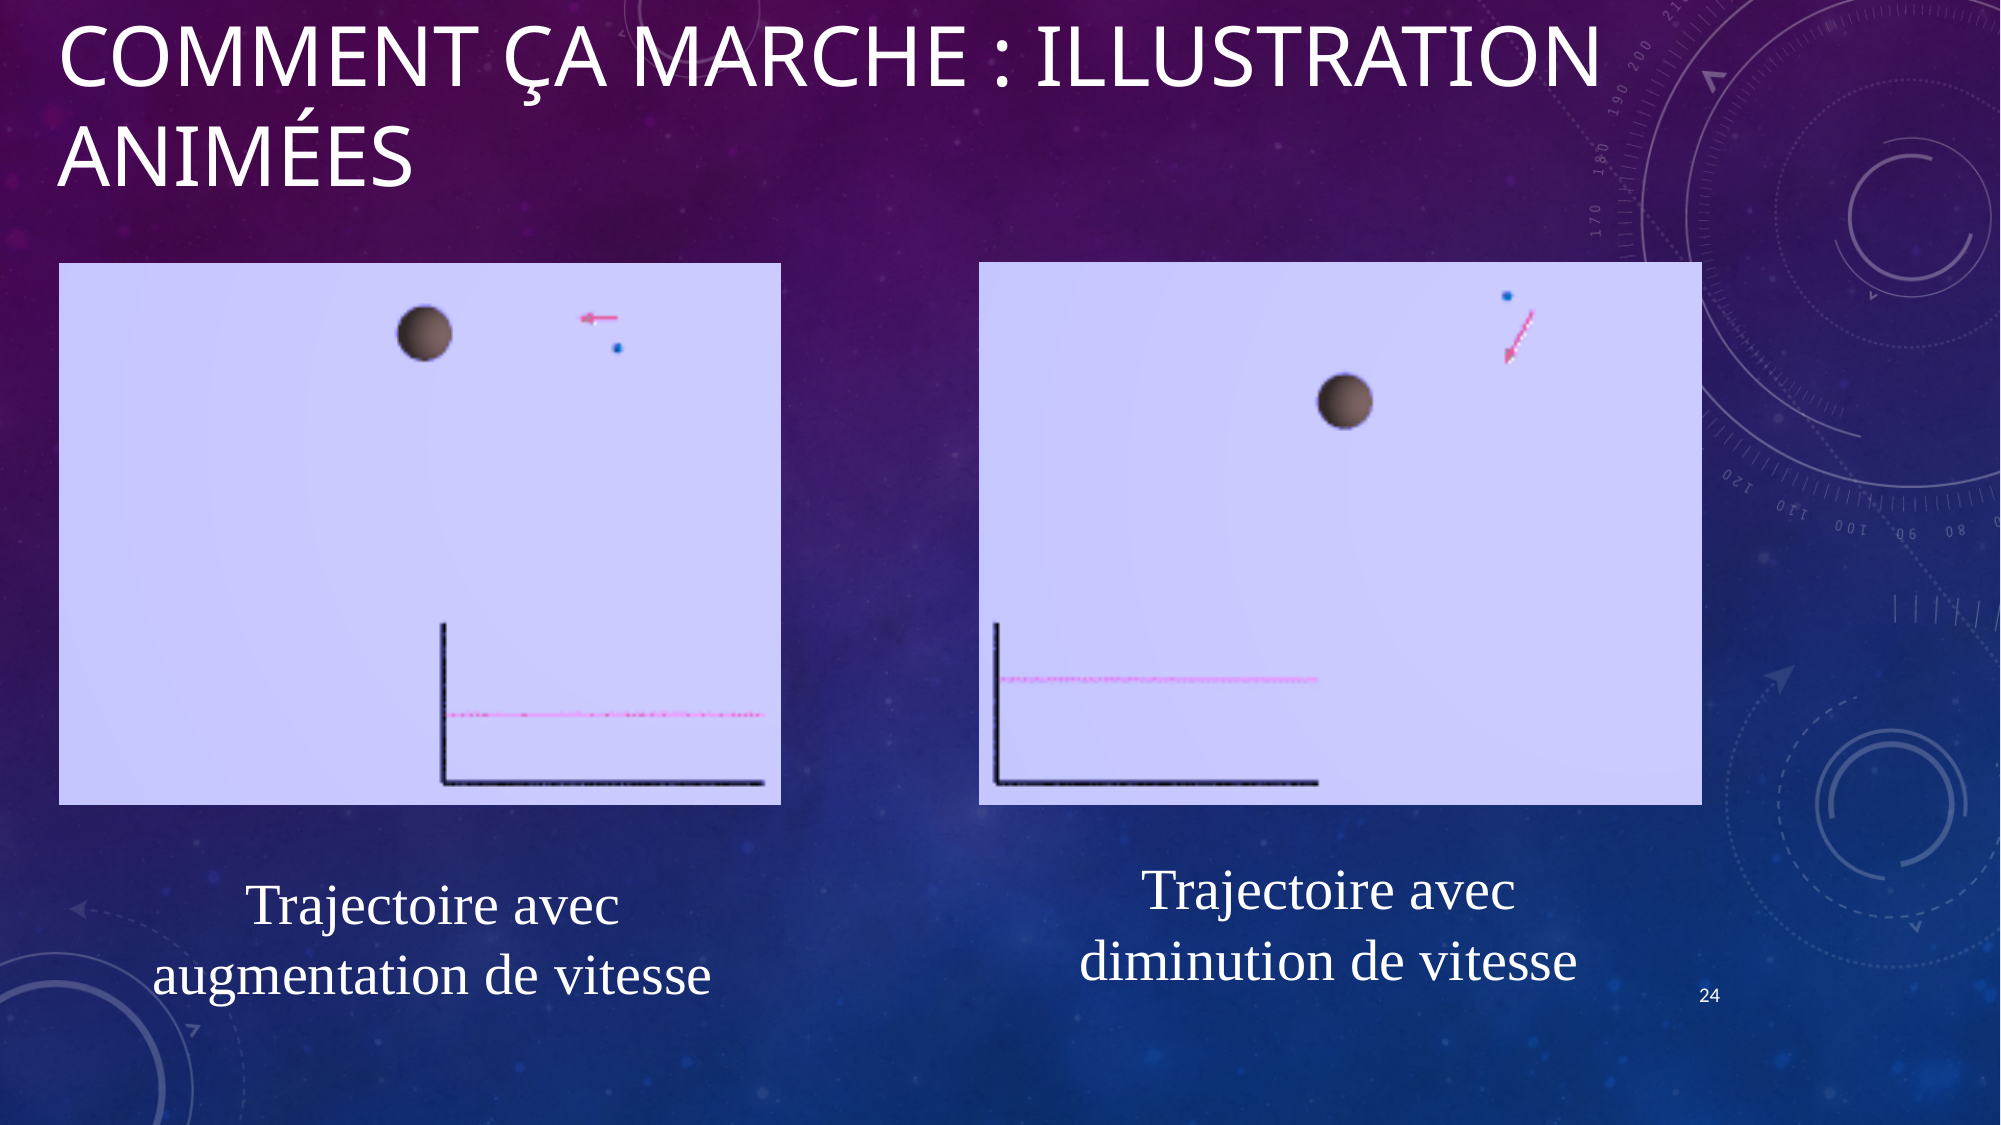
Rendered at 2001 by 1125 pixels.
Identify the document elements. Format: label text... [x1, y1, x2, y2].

list [112, 351, 1905, 1070]
text_box Trajectoire avec augmentation de vitesse [136, 858, 730, 1016]
picture [59, 263, 781, 805]
text_box [1684, 963, 1775, 1026]
title Comment ça marche : Illustration animées [42, 0, 1975, 223]
picture [979, 262, 1702, 805]
text_box Trajectoire avec diminution de vitesse [1032, 844, 1626, 1001]
